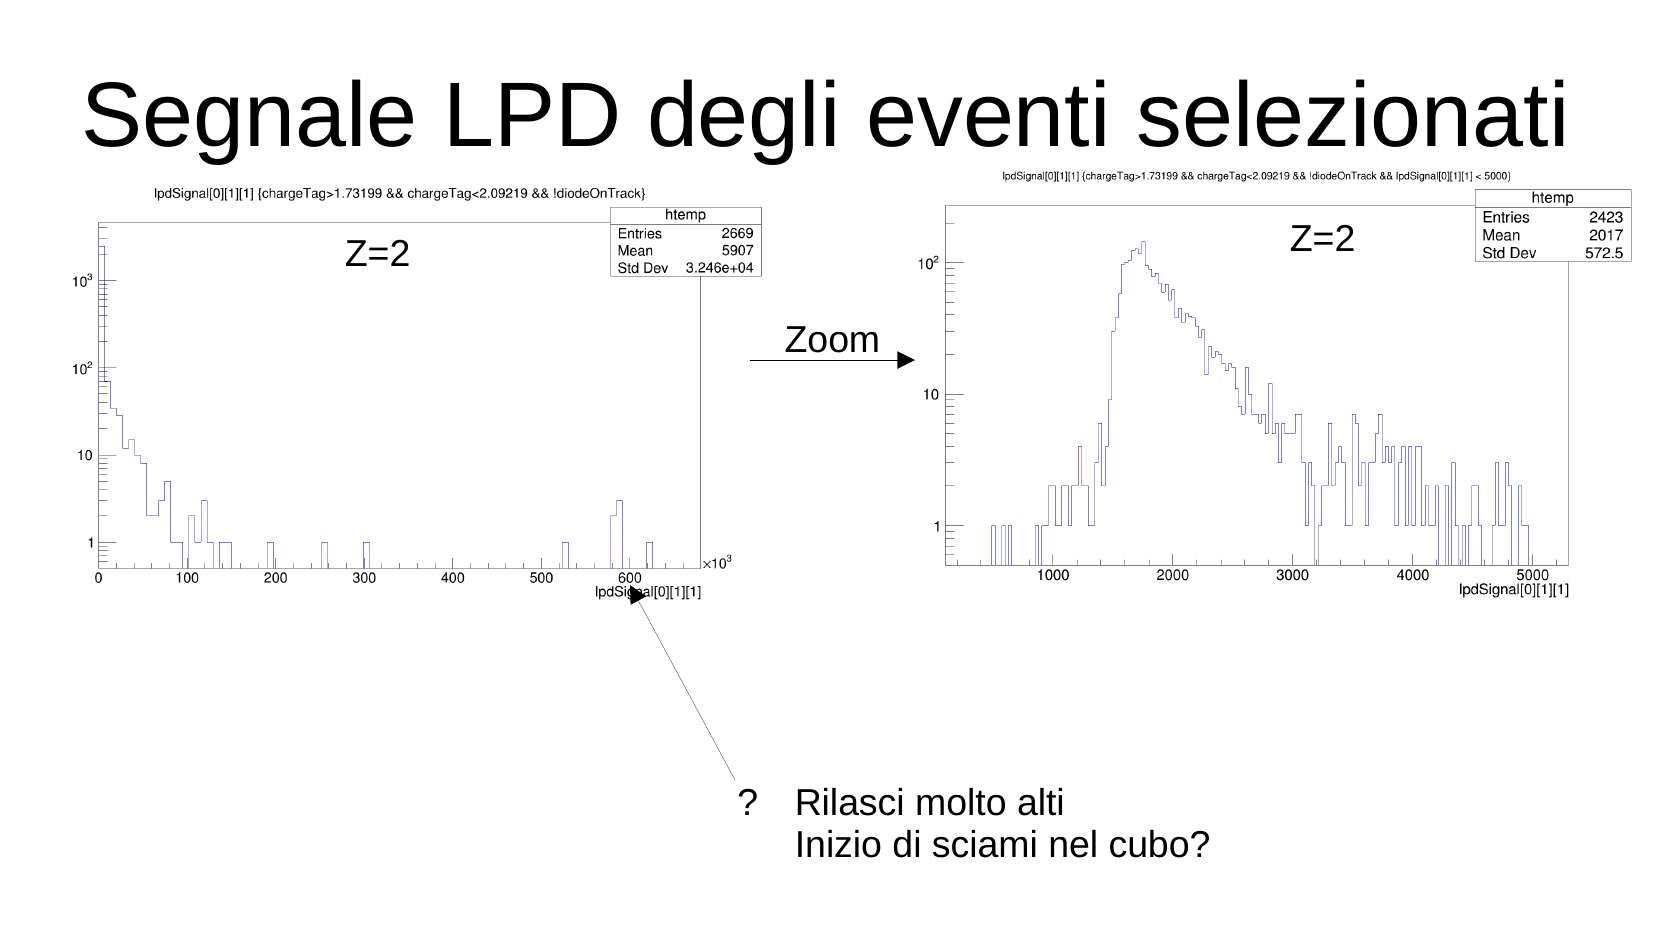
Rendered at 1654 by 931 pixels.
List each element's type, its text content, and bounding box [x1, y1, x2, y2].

text_box ? [722, 774, 780, 835]
text_box Z=2 [330, 225, 616, 331]
text_box Rilasci molto alti Inizio di sciami nel cubo? [780, 774, 1456, 873]
title Segnale LPD degli eventi selezionati [48, 12, 1605, 218]
text_box Z=2 [1275, 210, 1561, 316]
picture [900, 167, 1636, 598]
picture [55, 218, 766, 601]
